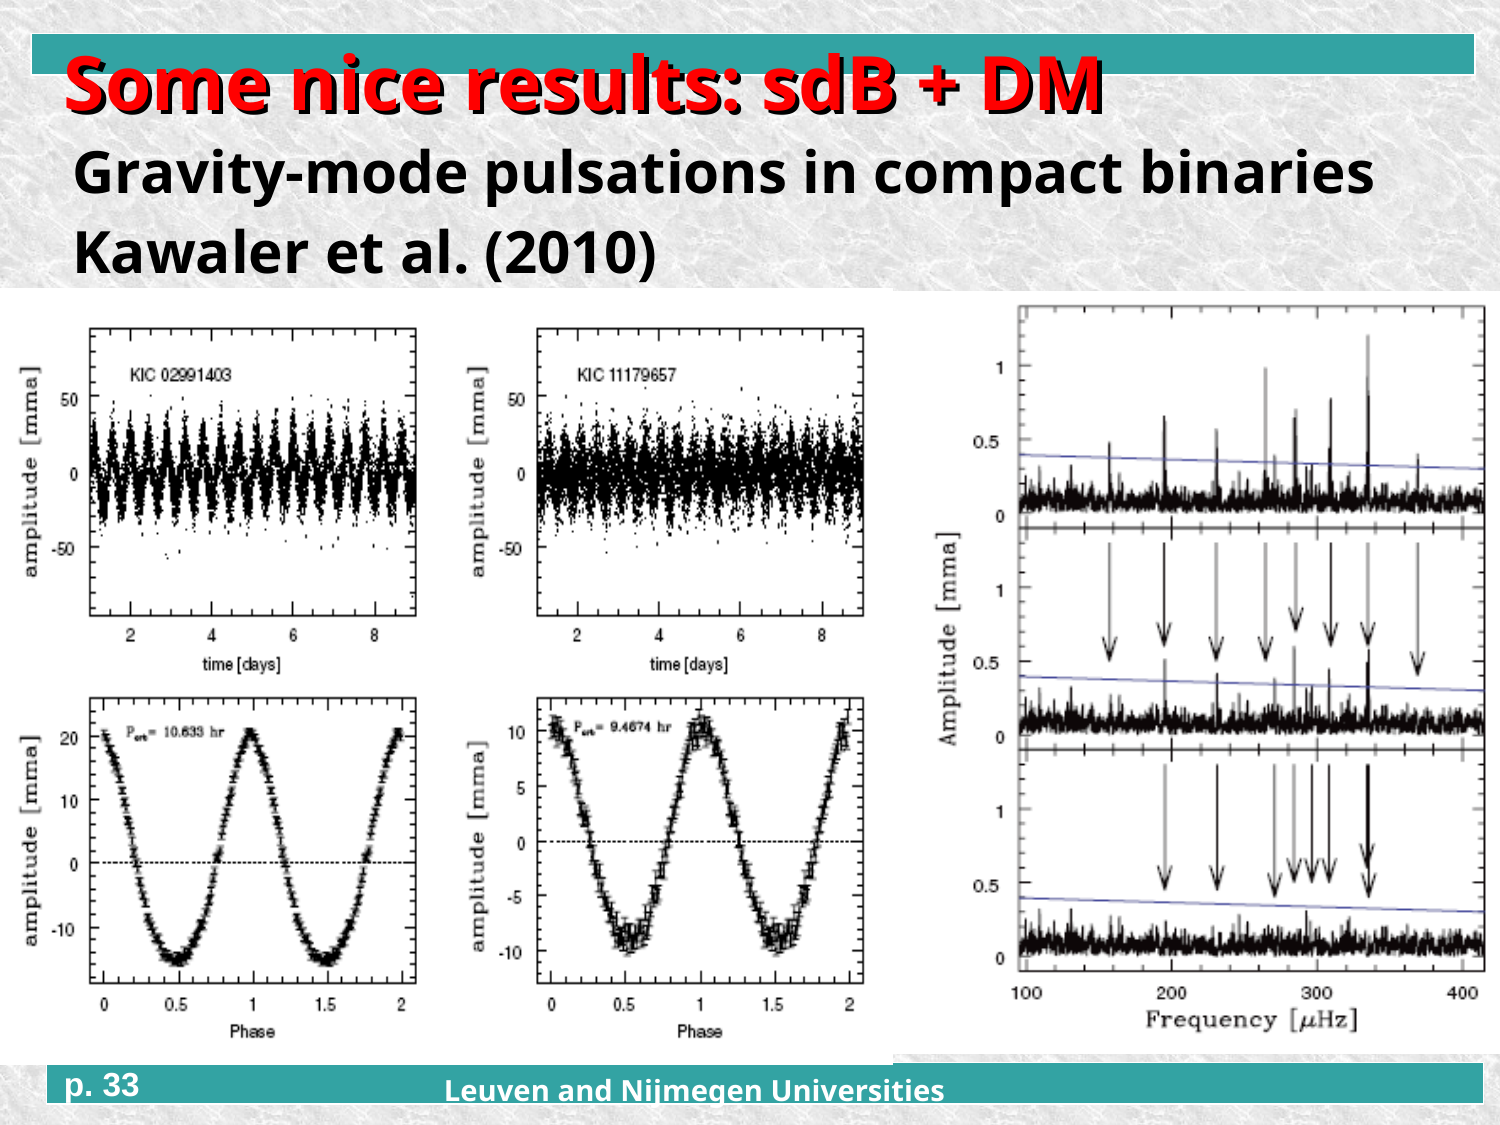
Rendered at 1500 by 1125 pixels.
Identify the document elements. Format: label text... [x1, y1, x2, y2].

picture [0, 0, 1500, 1125]
title Some nice results: sdB + DM [64, 28, 1500, 133]
text_box Gravity-mode pulsations in compact binaries Kawaler et al. (2010) [72, 131, 1469, 294]
